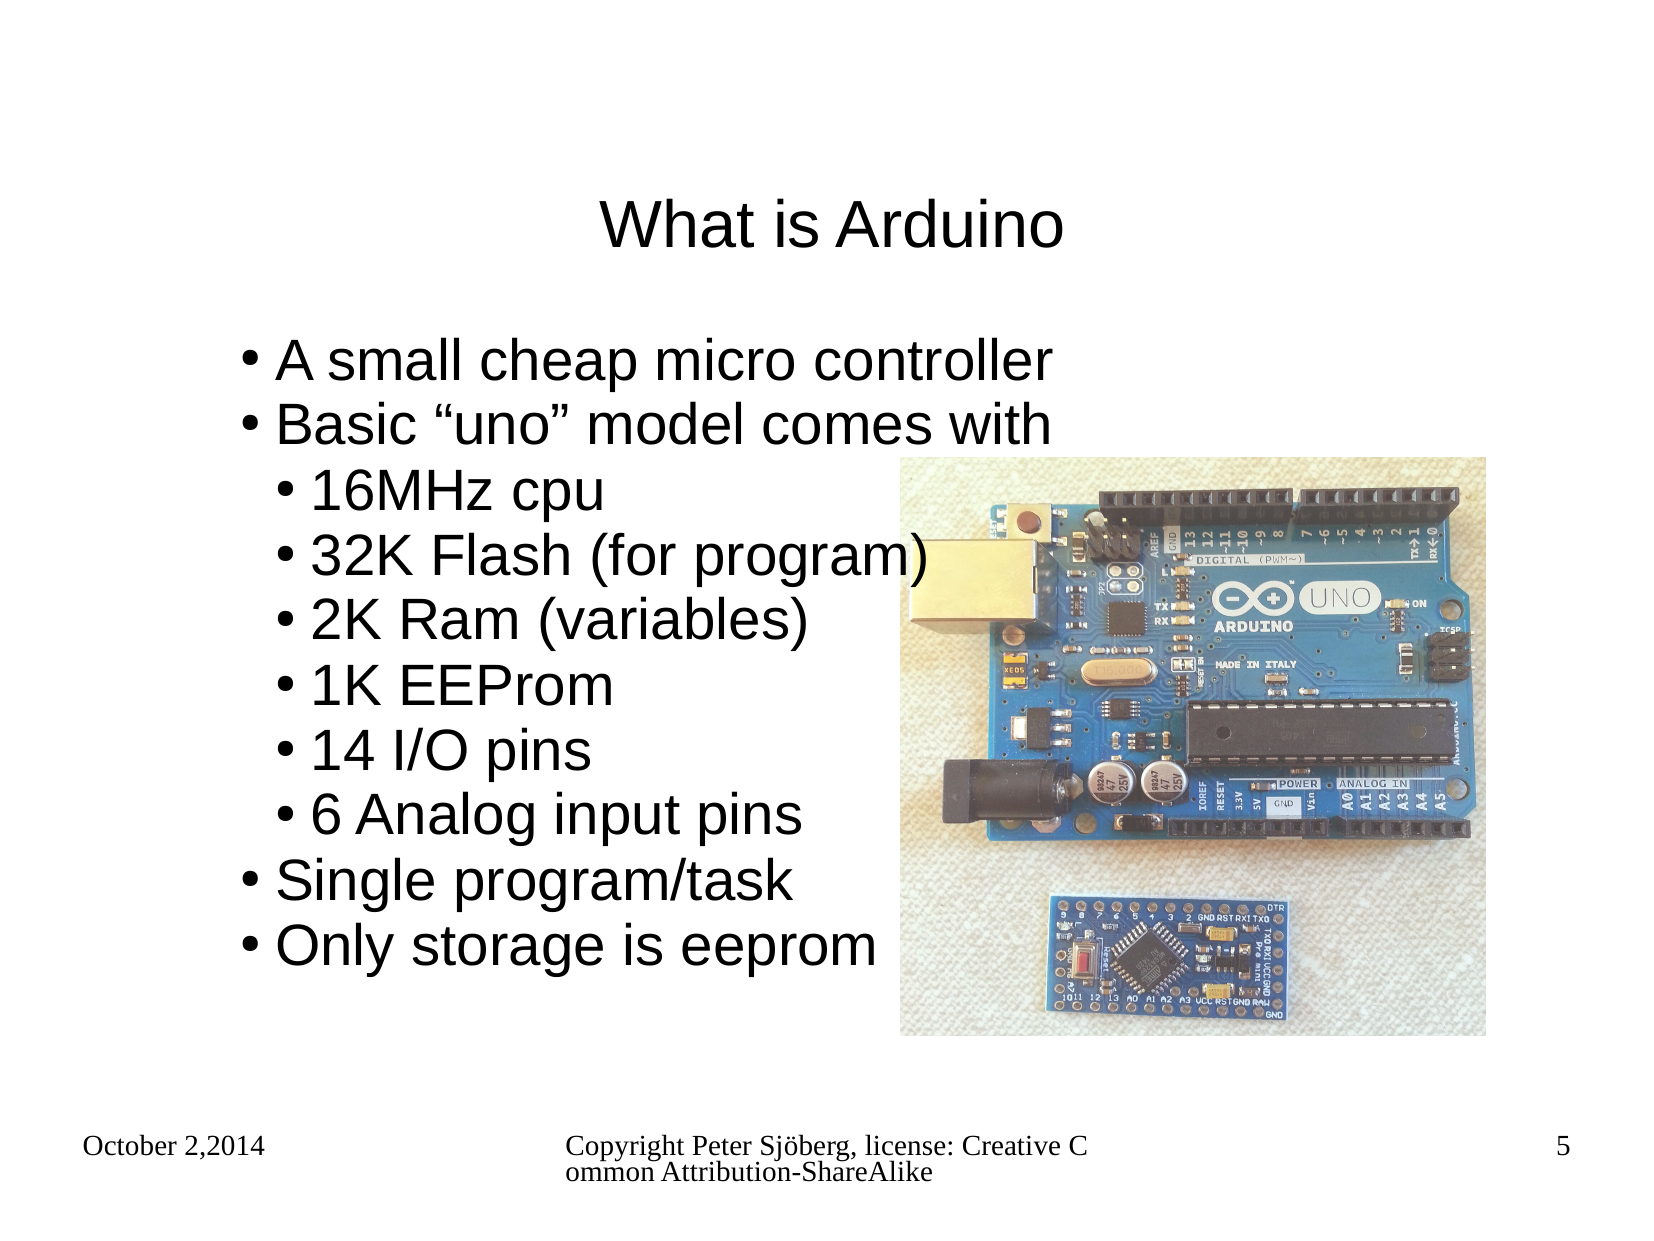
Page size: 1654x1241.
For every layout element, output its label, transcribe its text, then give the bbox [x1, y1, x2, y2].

picture [1441, 457, 1486, 1036]
text_box What is Arduino A small cheap micro controller Basic “uno” model comes with 16MHz cpu 32K Flash (for program) 2K Ram (variables) 1K EEProm 14 I/O pins 6 Analog input pins Single program/task Only storage is eeprom [225, 180, 1441, 1036]
